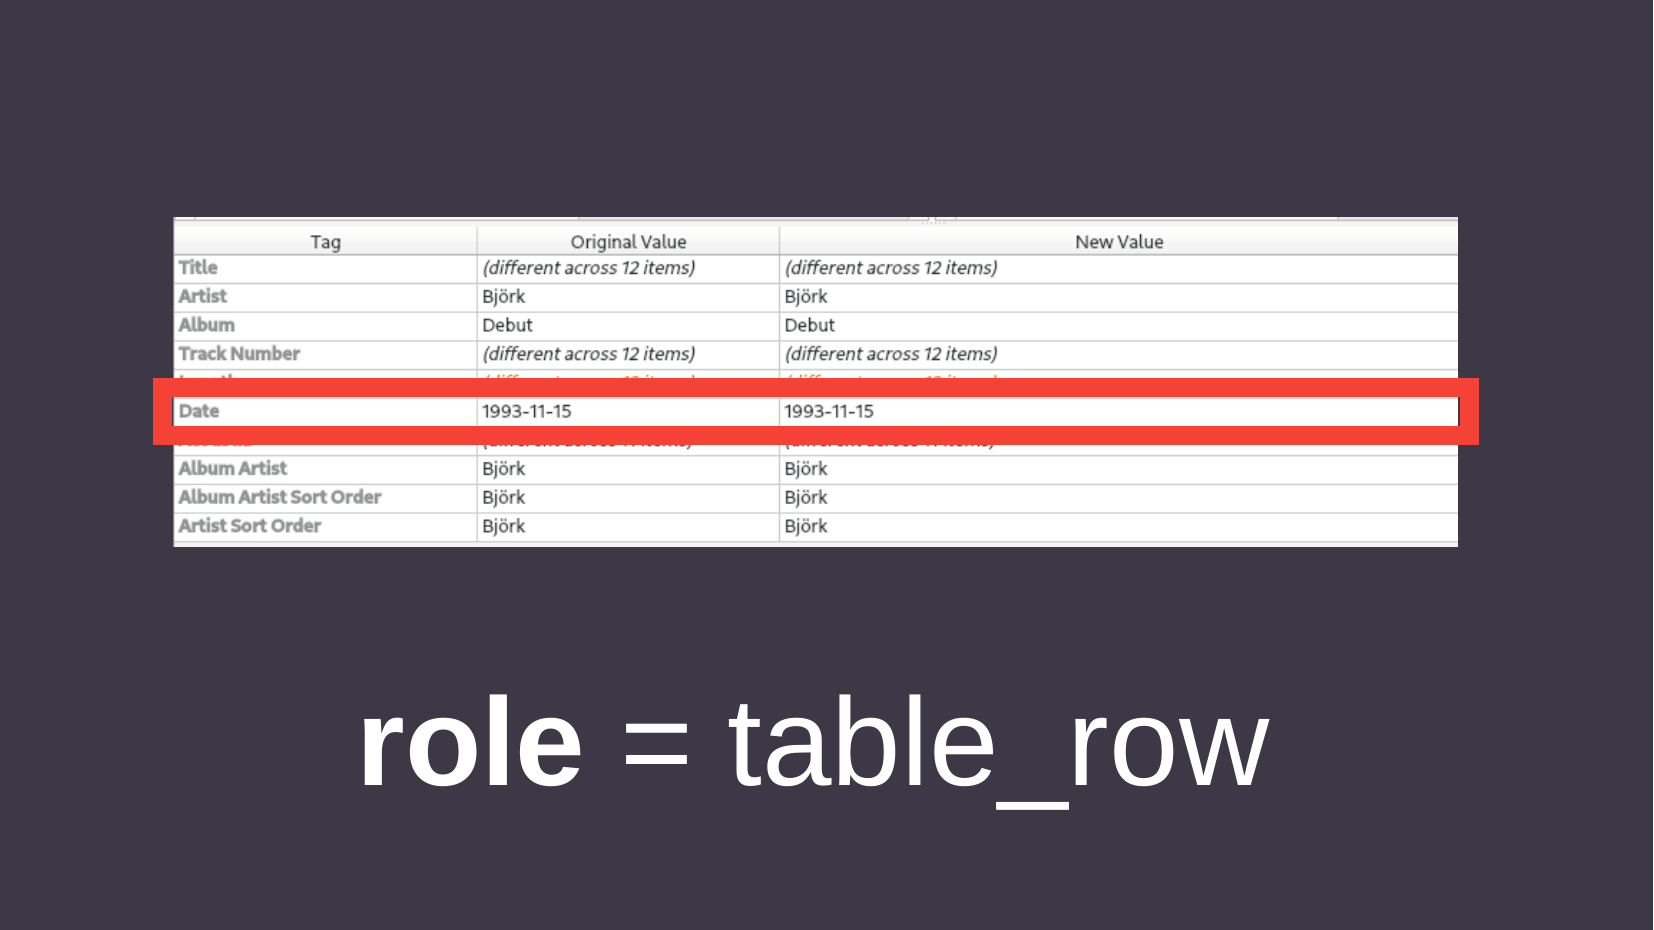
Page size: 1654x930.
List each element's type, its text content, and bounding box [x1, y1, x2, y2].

picture [173, 397, 1458, 426]
picture [173, 217, 1458, 378]
text_box role = table_row [145, 664, 1481, 930]
picture [173, 445, 1458, 547]
